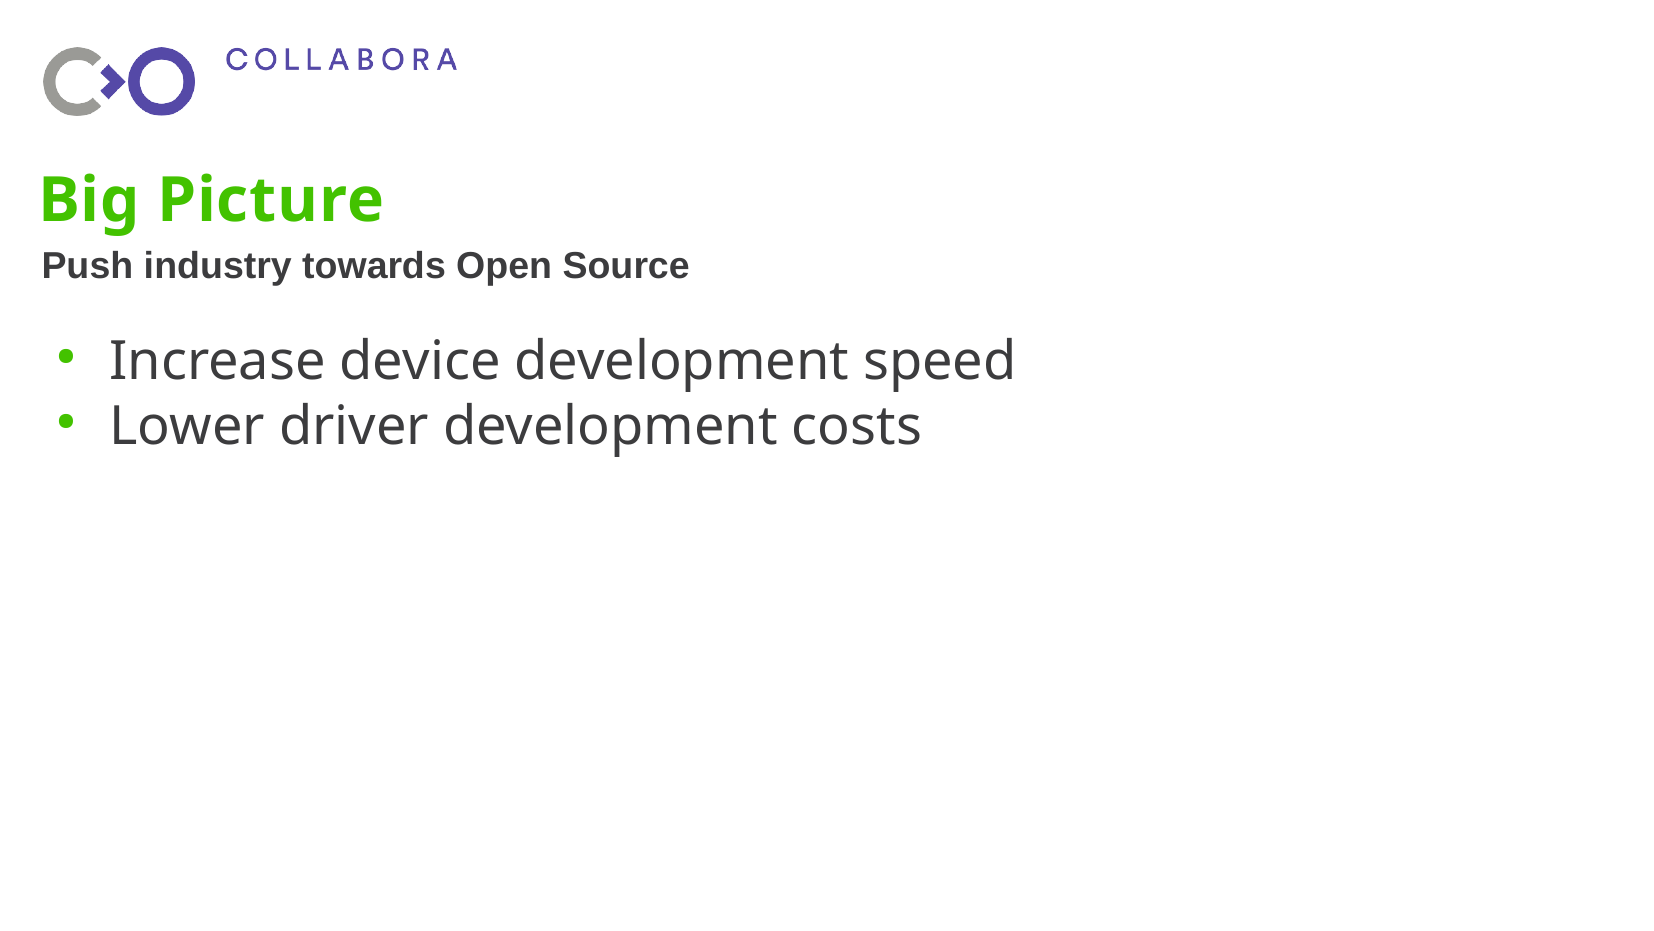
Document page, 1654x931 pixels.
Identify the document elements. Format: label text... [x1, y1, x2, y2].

title Big Picture [38, 159, 1614, 216]
text_box Push industry towards Open Source [41, 240, 1614, 290]
picture [43, 47, 457, 116]
list Increase device development speed Lower driver development costs [38, 325, 1614, 581]
